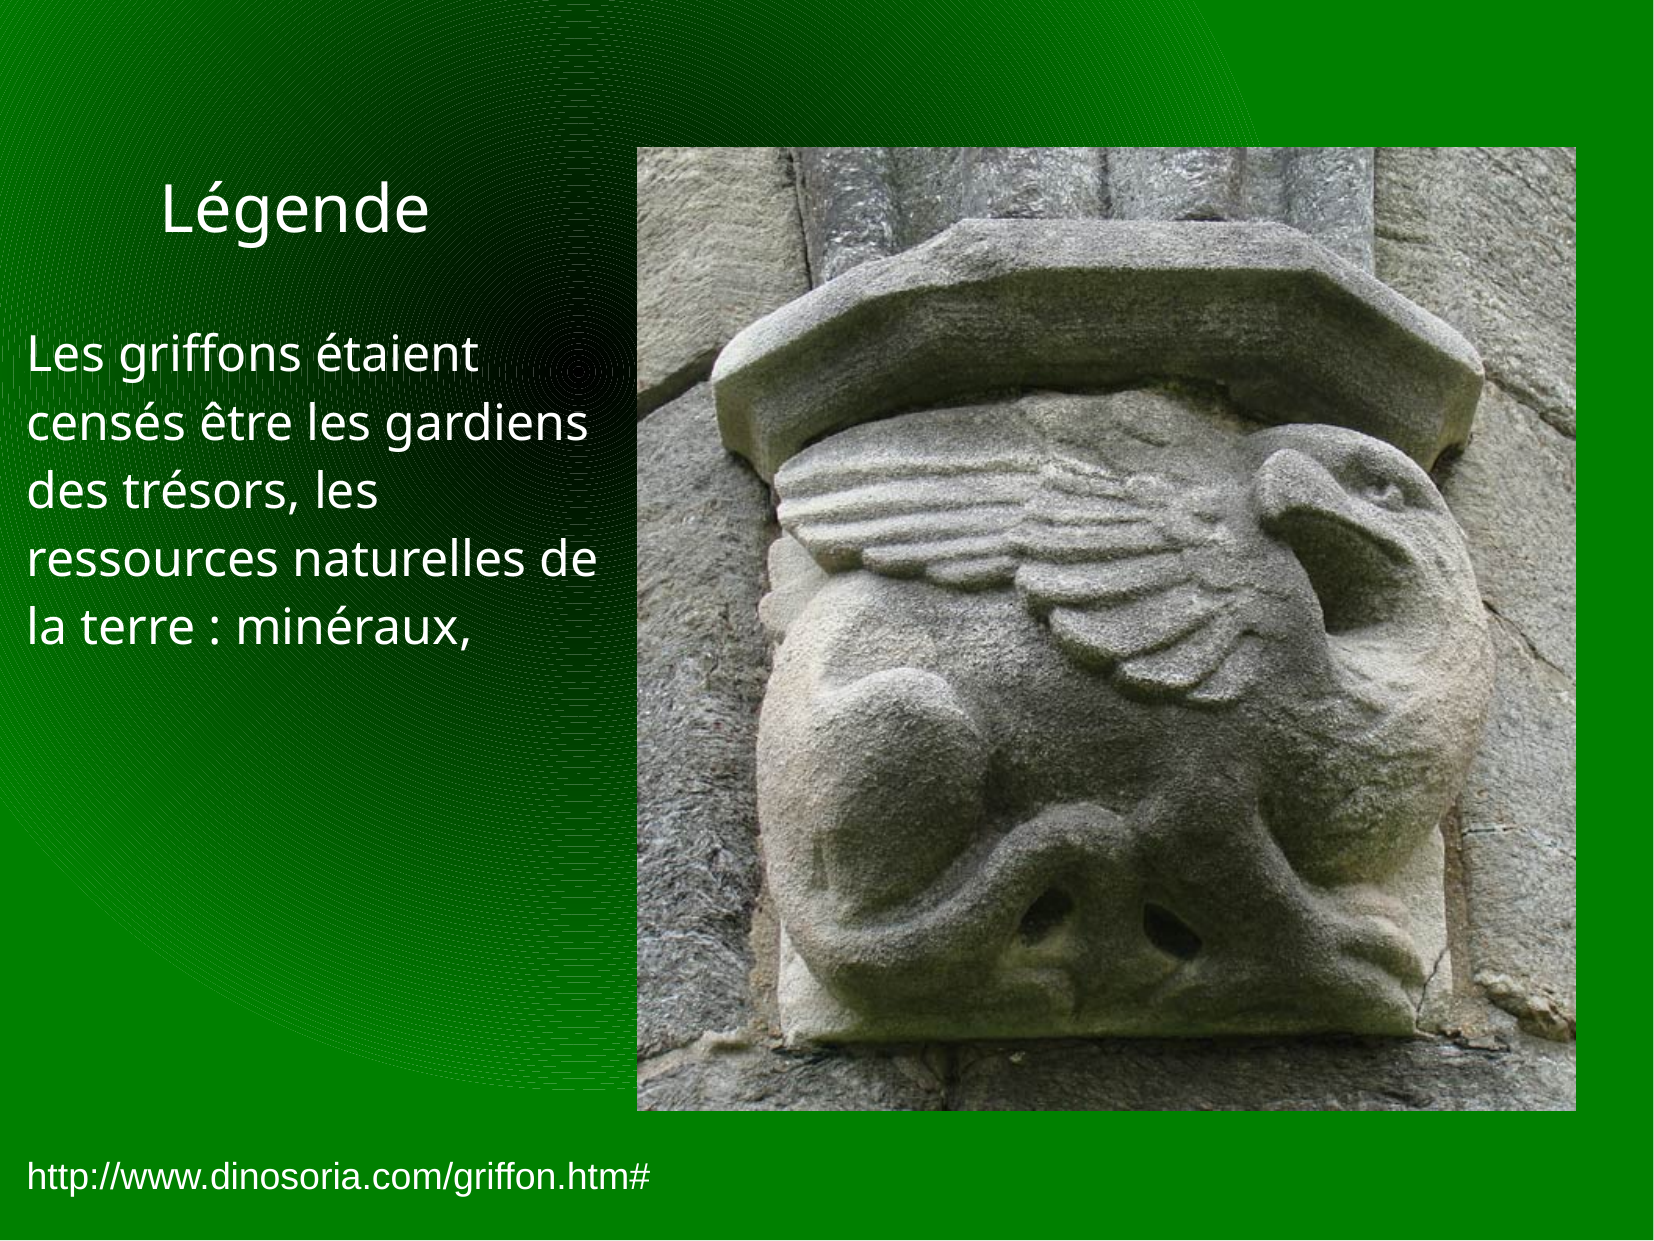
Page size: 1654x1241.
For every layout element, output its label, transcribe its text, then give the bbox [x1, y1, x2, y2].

text_box http://www.dinosoria.com/griffon.htm# [11, 1147, 666, 1205]
text_box Légende [0, 154, 603, 272]
picture [637, 147, 1576, 1111]
text_box Les griffons étaient censés être les gardiens des trésors, les ressources naturelles de la terre : minéraux, [11, 310, 628, 630]
